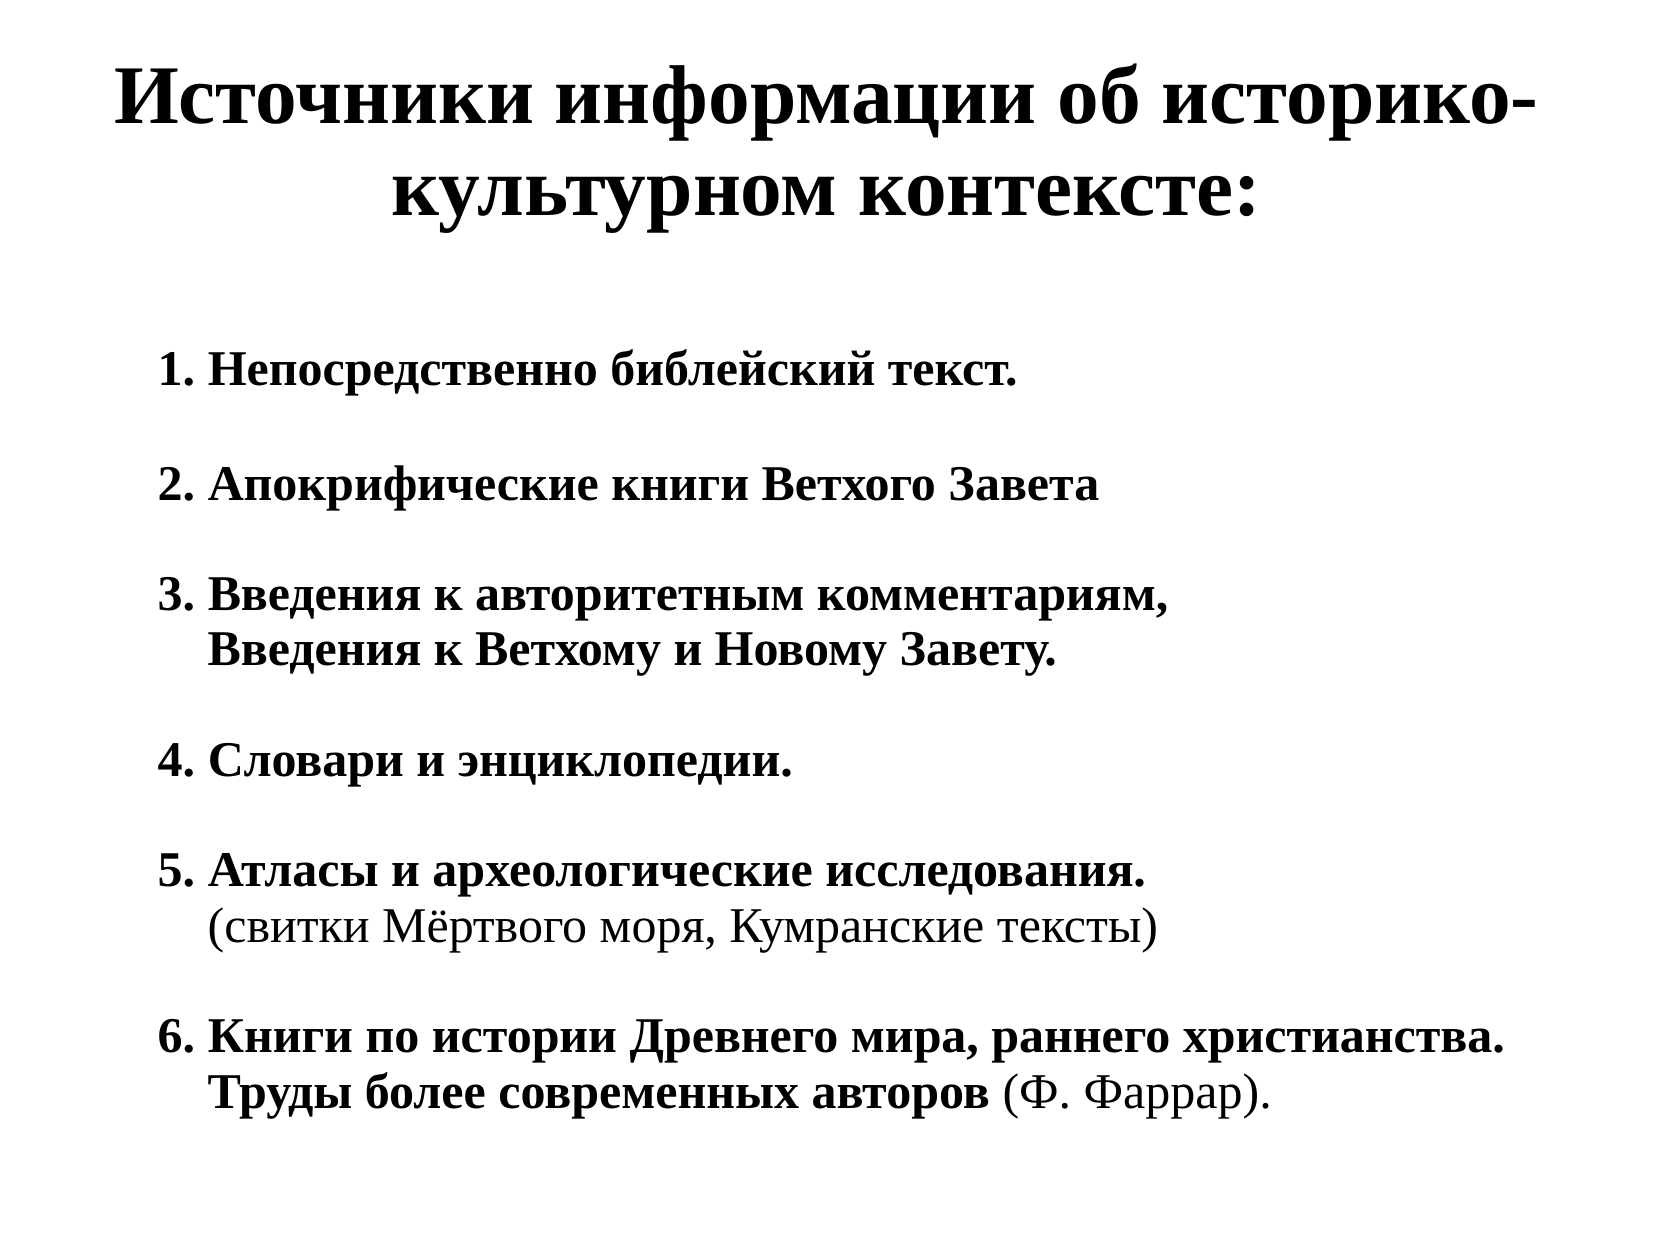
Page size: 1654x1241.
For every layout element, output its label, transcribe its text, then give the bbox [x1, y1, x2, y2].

subtitle Источники информации об историко-культурном контексте: 1. Непосредственно библейский текст. 2. Апокрифические книги Ветхого Завета 3. Введения к авторитетным комментариям, Введения к Ветхому и Новому Завету. 4. Словари и энциклопедии. 5. Атласы и археологические исследования. (свитки Мёртвого моря, Кумранские тексты) 6. Книги по истории Древнего мира, раннего христианства. Труды более современных авторов (Ф. Фаррар). [82, 49, 1571, 1137]
